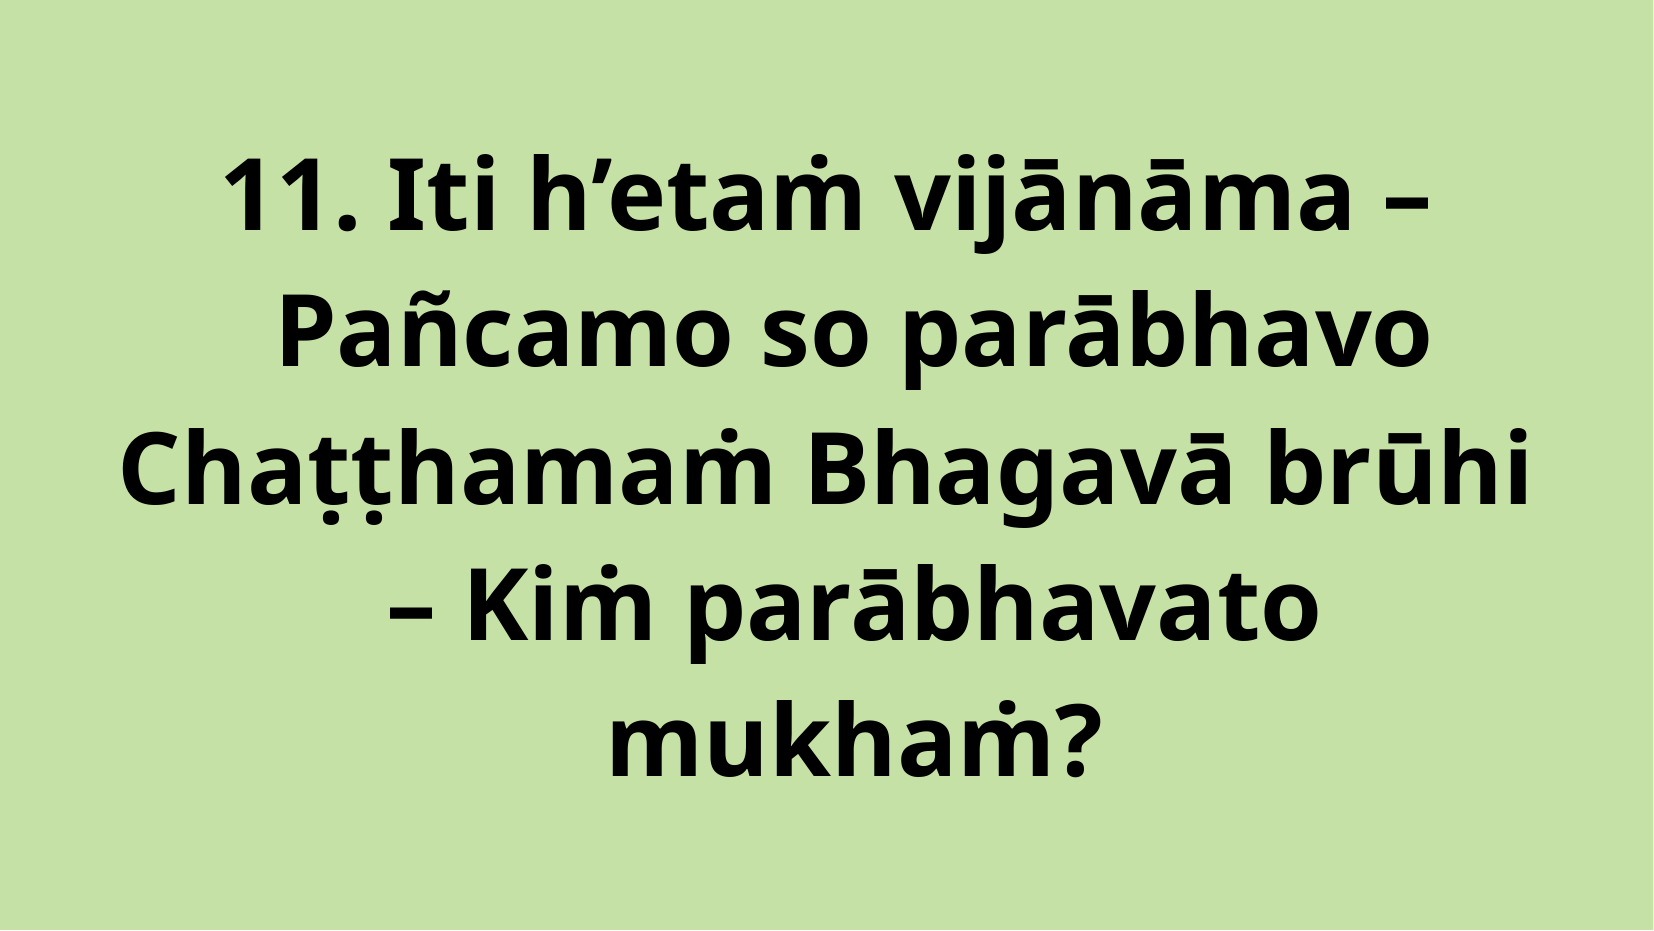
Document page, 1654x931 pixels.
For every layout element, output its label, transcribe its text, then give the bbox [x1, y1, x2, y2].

subtitle 11. Iti h’etaṁ vijānāma – Pañcamo so parābhavo Chaṭṭhamaṁ Bhagavā brūhi – Kiṁ parābhavato mukhaṁ? [82, 0, 1571, 931]
